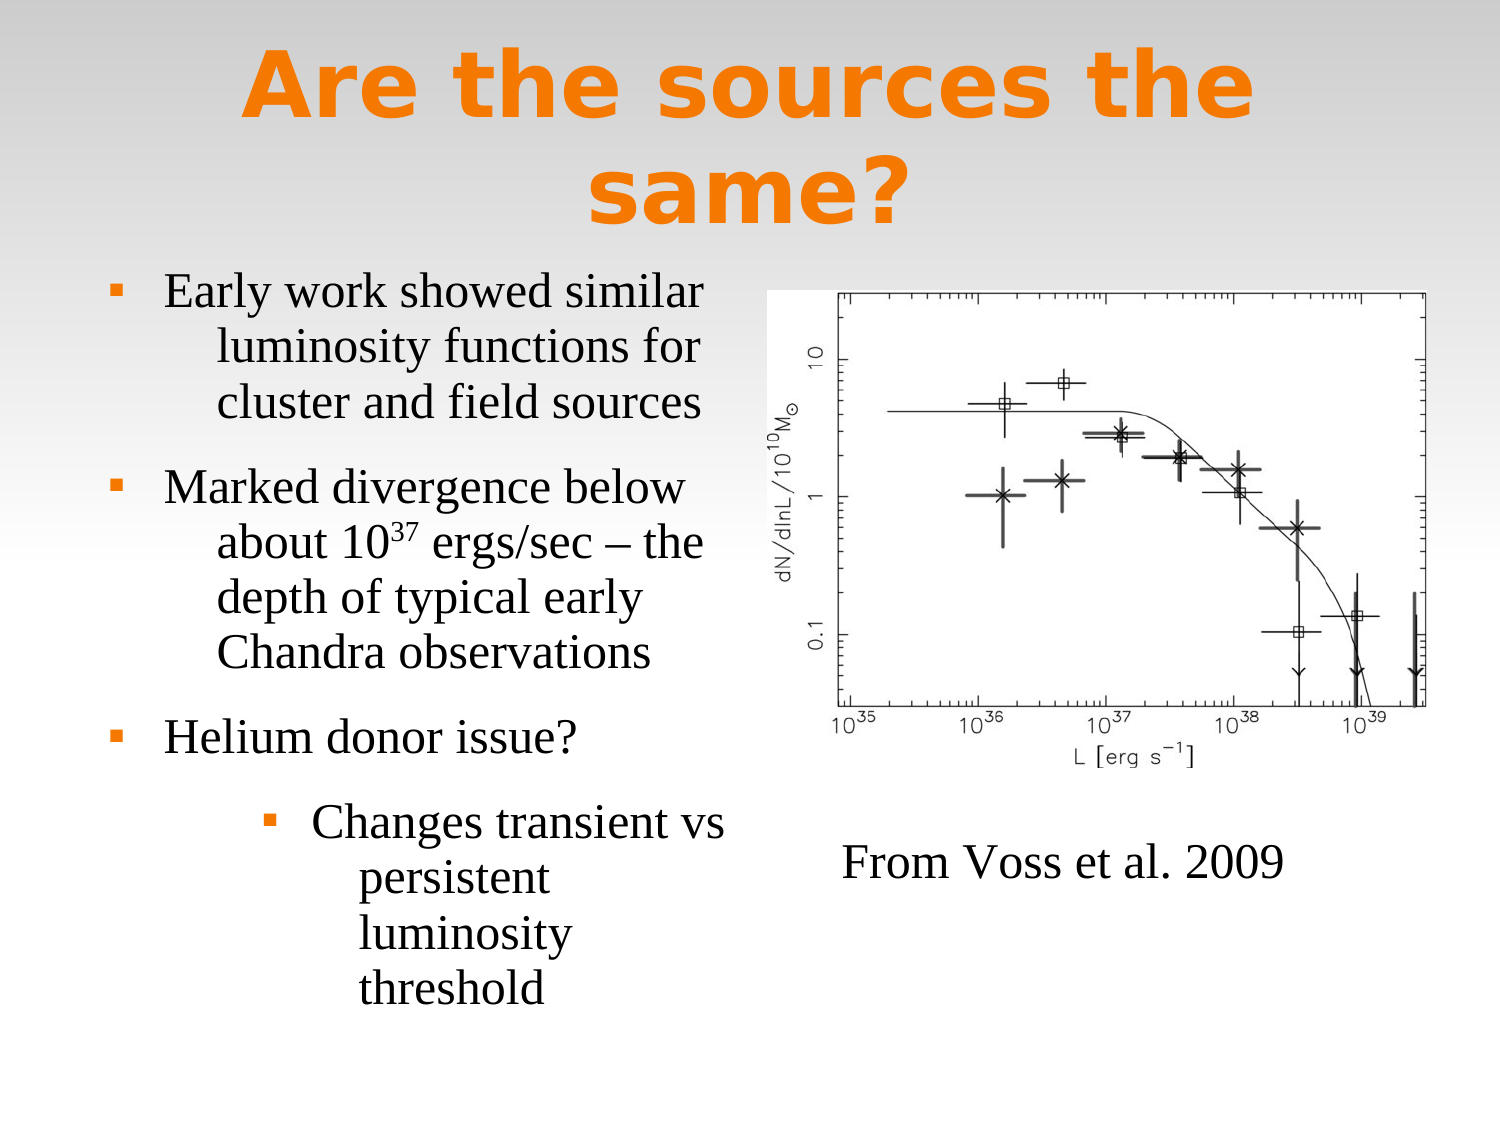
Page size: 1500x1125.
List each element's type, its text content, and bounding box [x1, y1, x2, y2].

list Early work showed similar luminosity functions for cluster and field sources Marked divergence below about 1037 ergs/sec – the depth of typical early Chandra observations Helium donor issue? Changes transient vs persistent luminosity threshold [75, 263, 734, 1080]
picture [767, 290, 1427, 768]
title Are the sources the same? [75, 31, 1425, 246]
text_box From Voss et al. 2009 [826, 826, 1388, 898]
